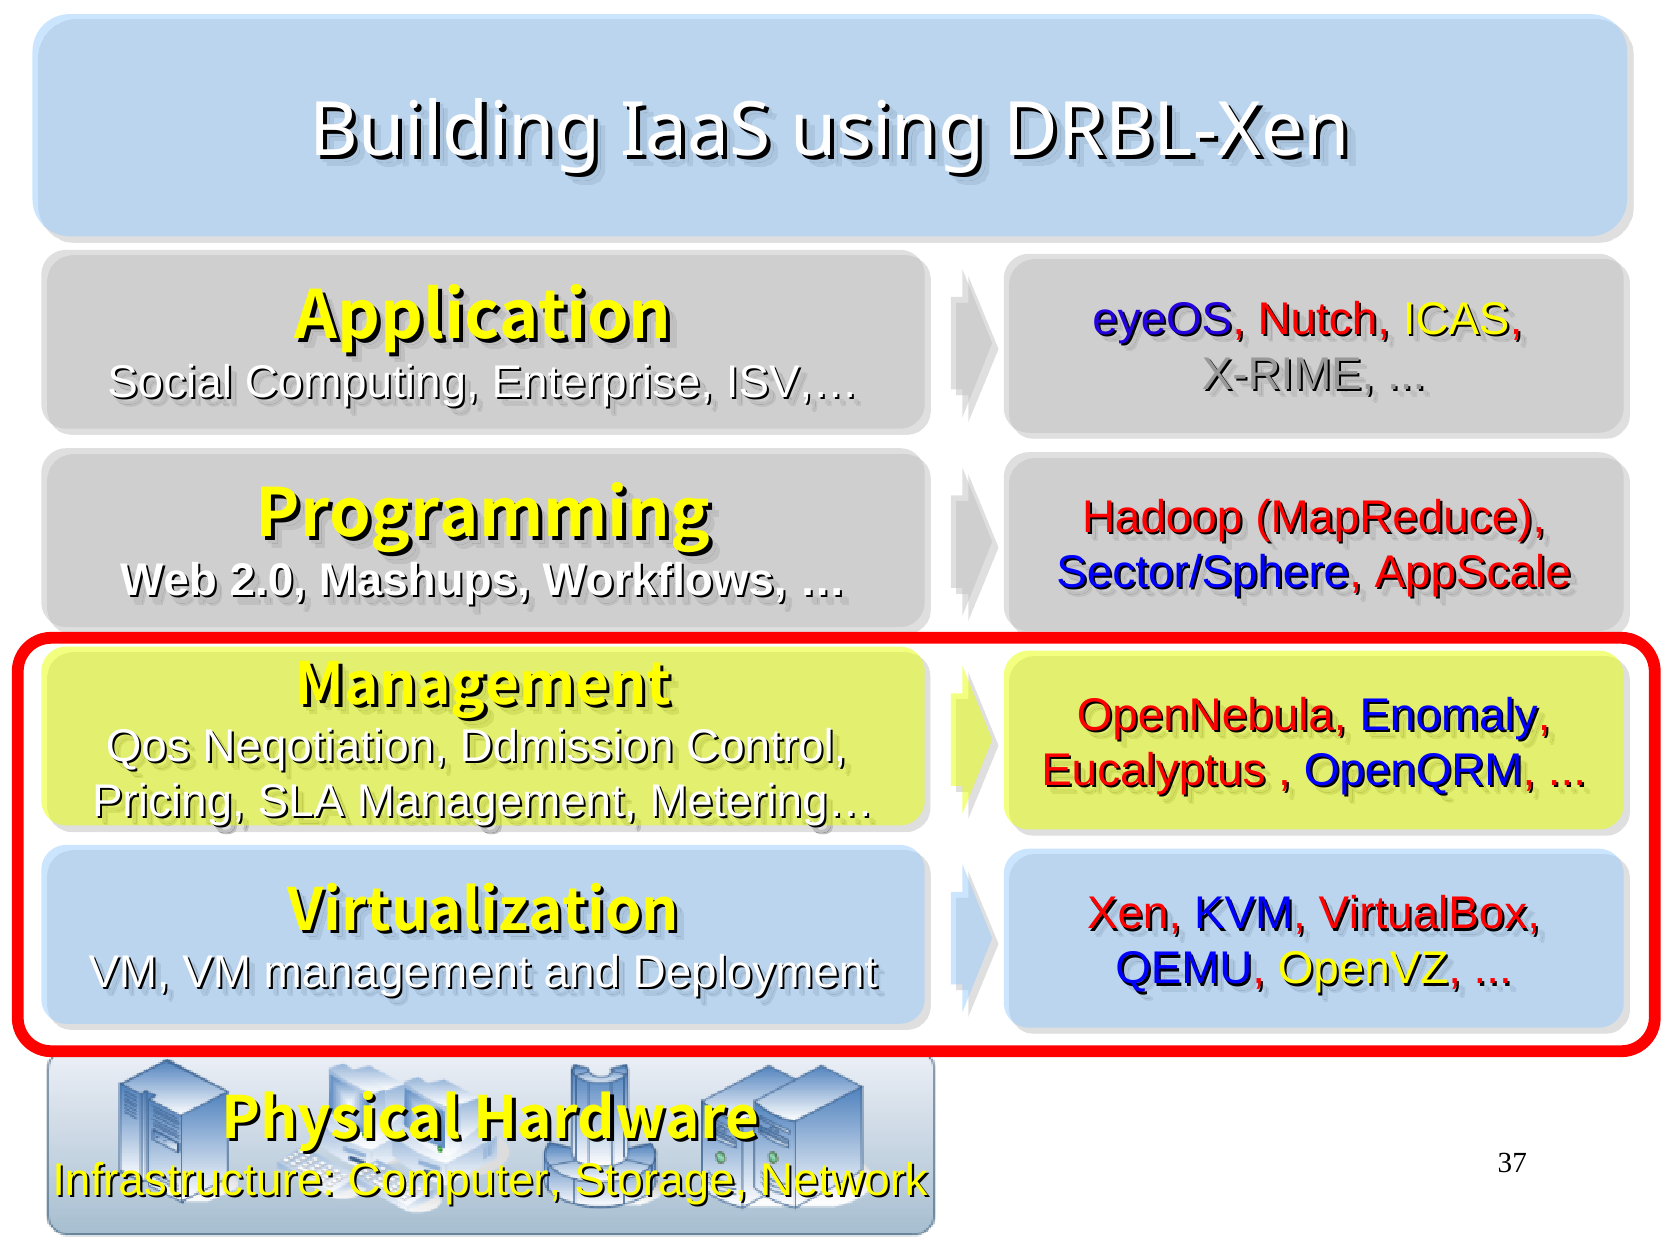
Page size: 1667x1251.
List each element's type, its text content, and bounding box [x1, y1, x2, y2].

text_box OpenNebula, Enomaly, Eucalyptus , OpenQRM, ... [1003, 650, 1624, 830]
text_box Hadoop (MapReduce), Sector/Sphere, AppScale [1003, 452, 1624, 631]
text_box [950, 864, 993, 1013]
picture [41, 1057, 940, 1242]
text_box Virtualization VM, VM management and Deployment [41, 844, 925, 1024]
text_box Xen, KVM, VirtualBox, QEMU, OpenVZ, ... [1003, 848, 1624, 1028]
text_box [950, 467, 993, 616]
text_box Management Qos Neqotiation, Ddmission Control, Pricing, SLA Management, Metering… [41, 646, 925, 826]
text_box Programming Web 2.0, Mashups, Workflows, … [41, 448, 925, 628]
text_box eyeOS, Nutch, ICAS, X-RIME, ... [1003, 253, 1624, 433]
text_box Application Social Computing, Enterprise, ISV,… [41, 249, 925, 429]
text_box [950, 269, 993, 418]
text_box [950, 665, 993, 814]
text_box Building IaaS using DRBL-Xen [32, 14, 1628, 237]
